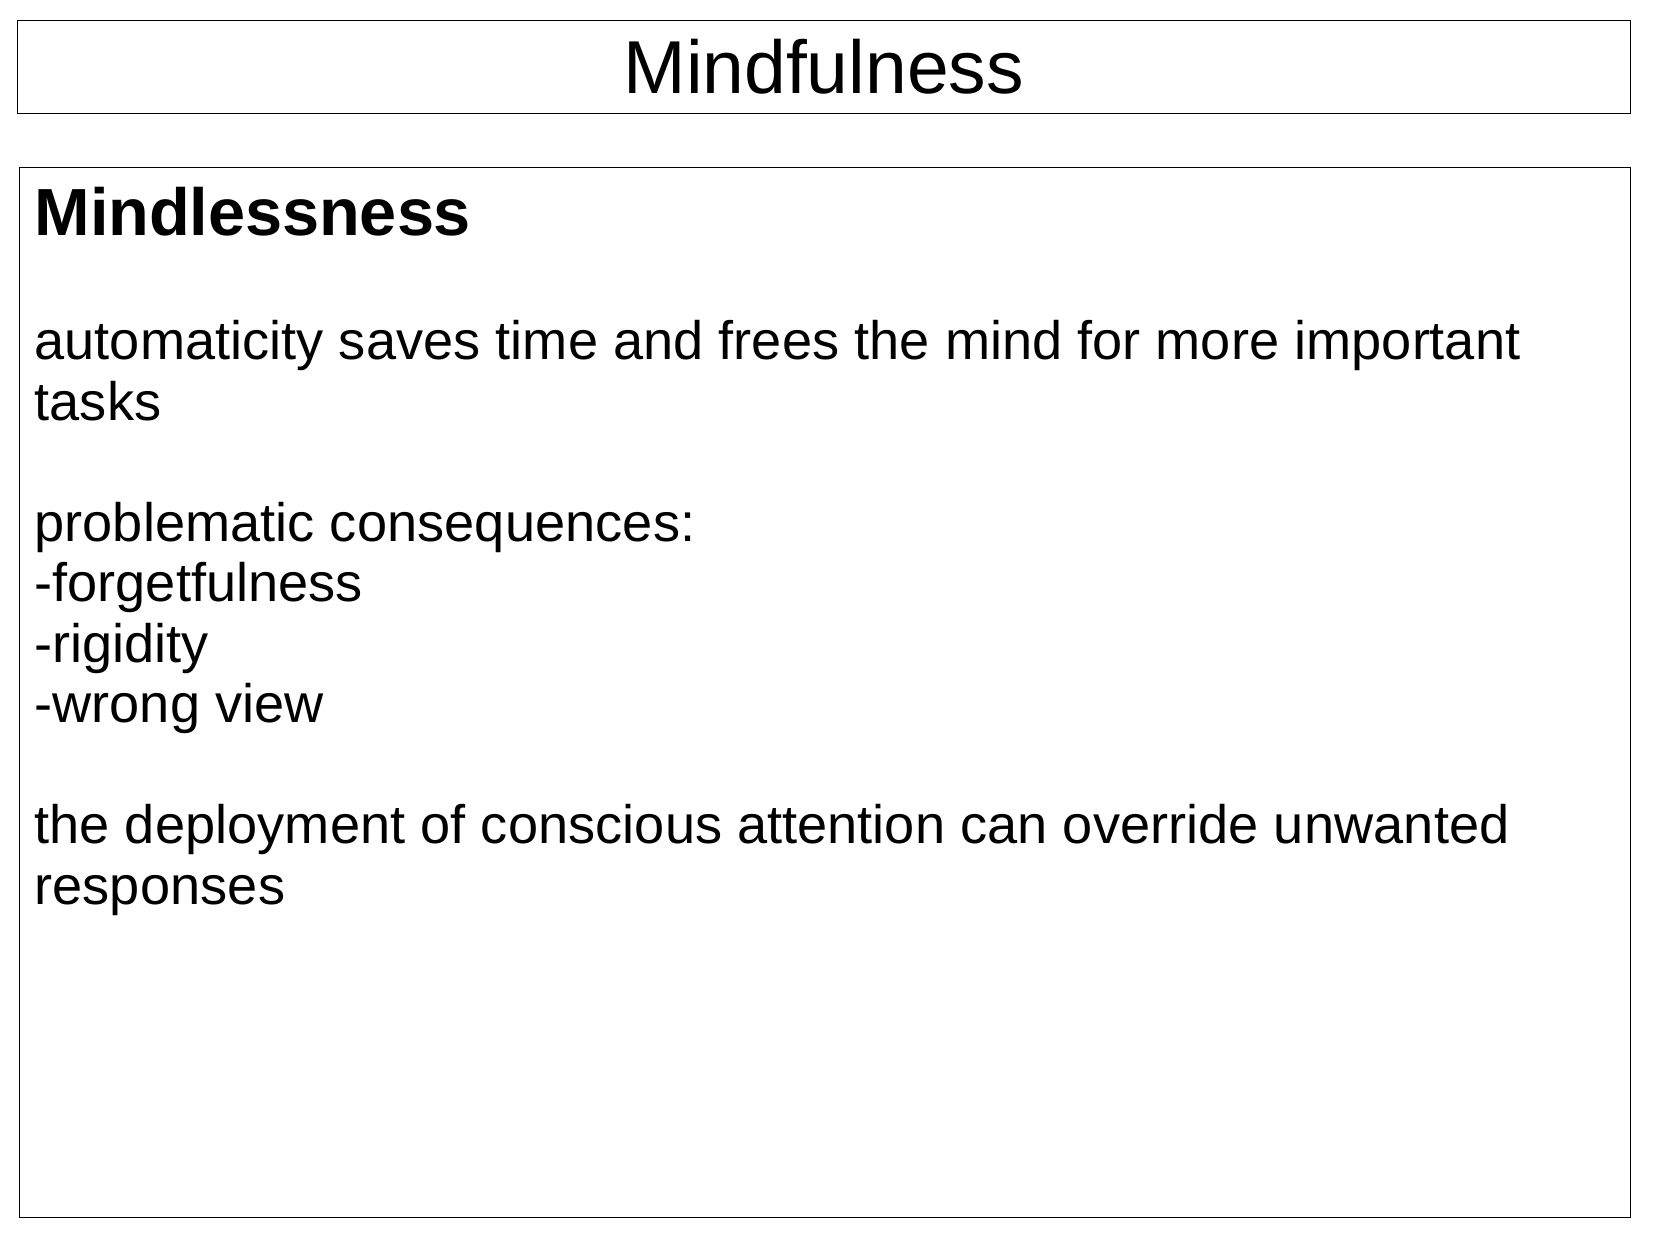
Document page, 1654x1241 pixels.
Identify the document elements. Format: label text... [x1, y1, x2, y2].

text_box Mindlessness automaticity saves time and frees the mind for more important tasks problematic consequences: -forgetfulness -rigidity -wrong view the deployment of conscious attention can override unwanted responses [19, 167, 1631, 1218]
title Mindfulness [17, 20, 1631, 114]
